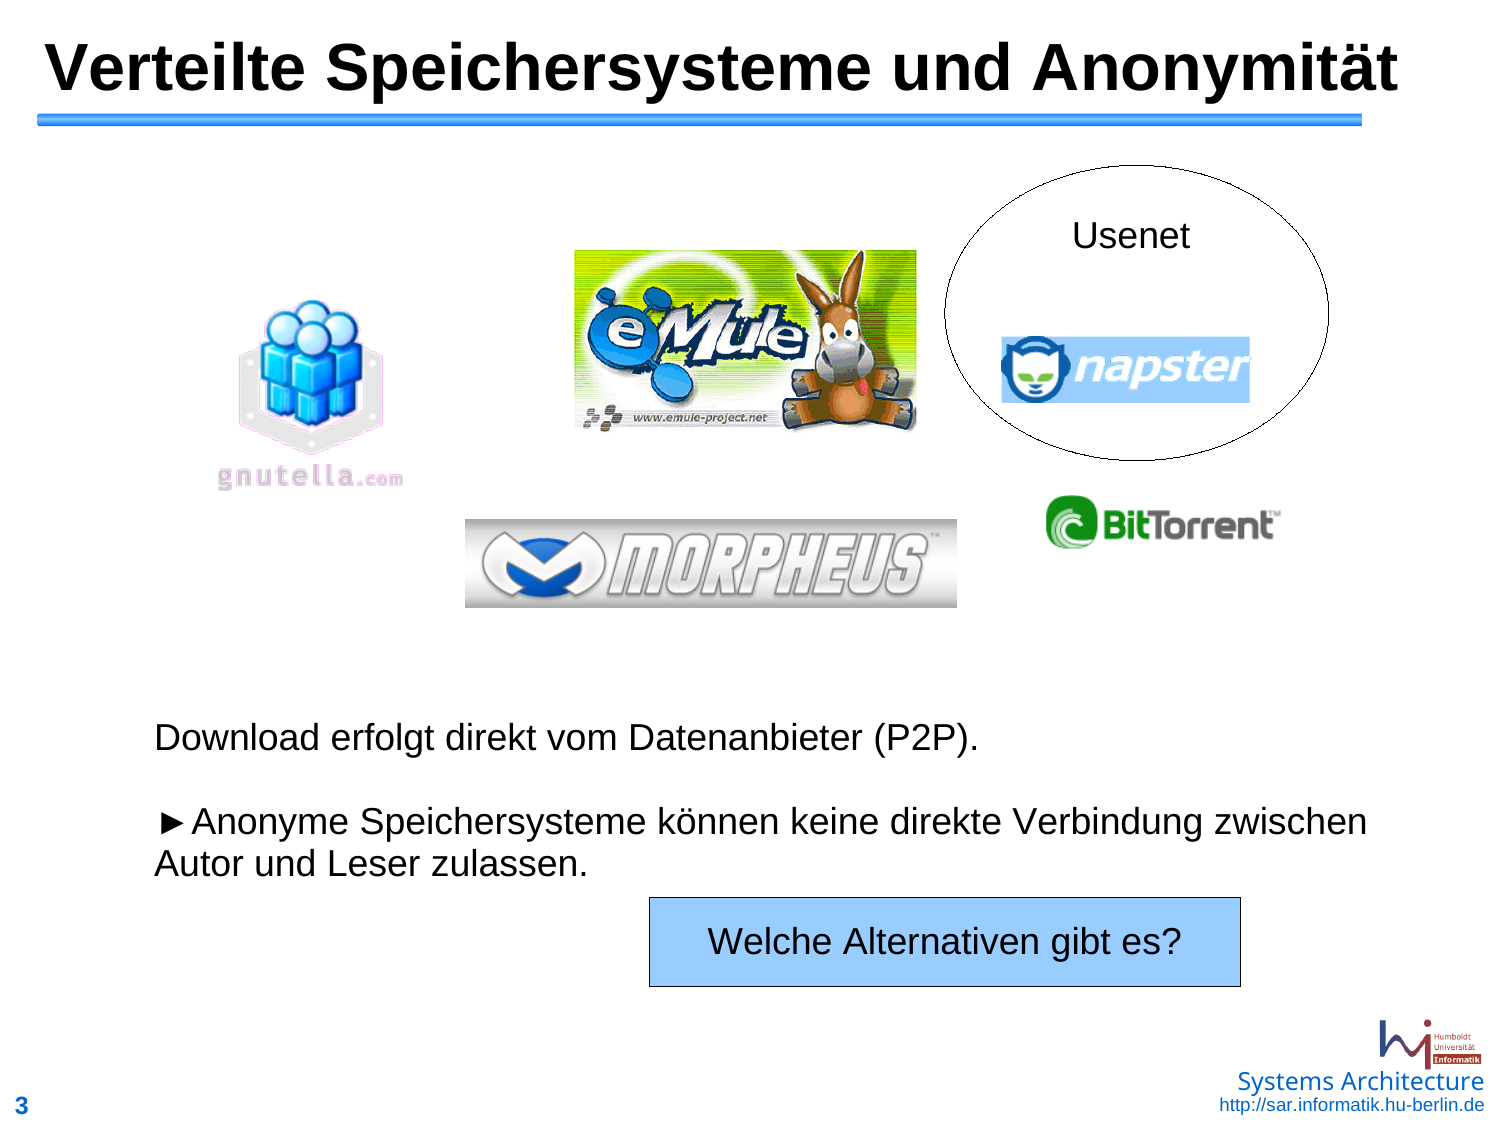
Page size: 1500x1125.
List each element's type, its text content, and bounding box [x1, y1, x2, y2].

picture [1001, 336, 1258, 403]
text_box Usenet [1057, 206, 1206, 264]
text_box Welche Alternativen gibt es? [649, 897, 1241, 987]
text_box [944, 165, 1329, 461]
text_box Download erfolgt direkt vom Datenanbieter (P2P). ►Anonyme Speichersysteme können keine direkte Verbindung zwischen Autor und Leser zulassen. [139, 708, 1392, 892]
picture [572, 235, 918, 461]
picture [465, 519, 957, 608]
picture [1376, 1016, 1483, 1071]
title Verteilte Speichersysteme und Anonymität [29, 20, 1500, 114]
picture [218, 300, 403, 491]
picture [1045, 495, 1282, 550]
